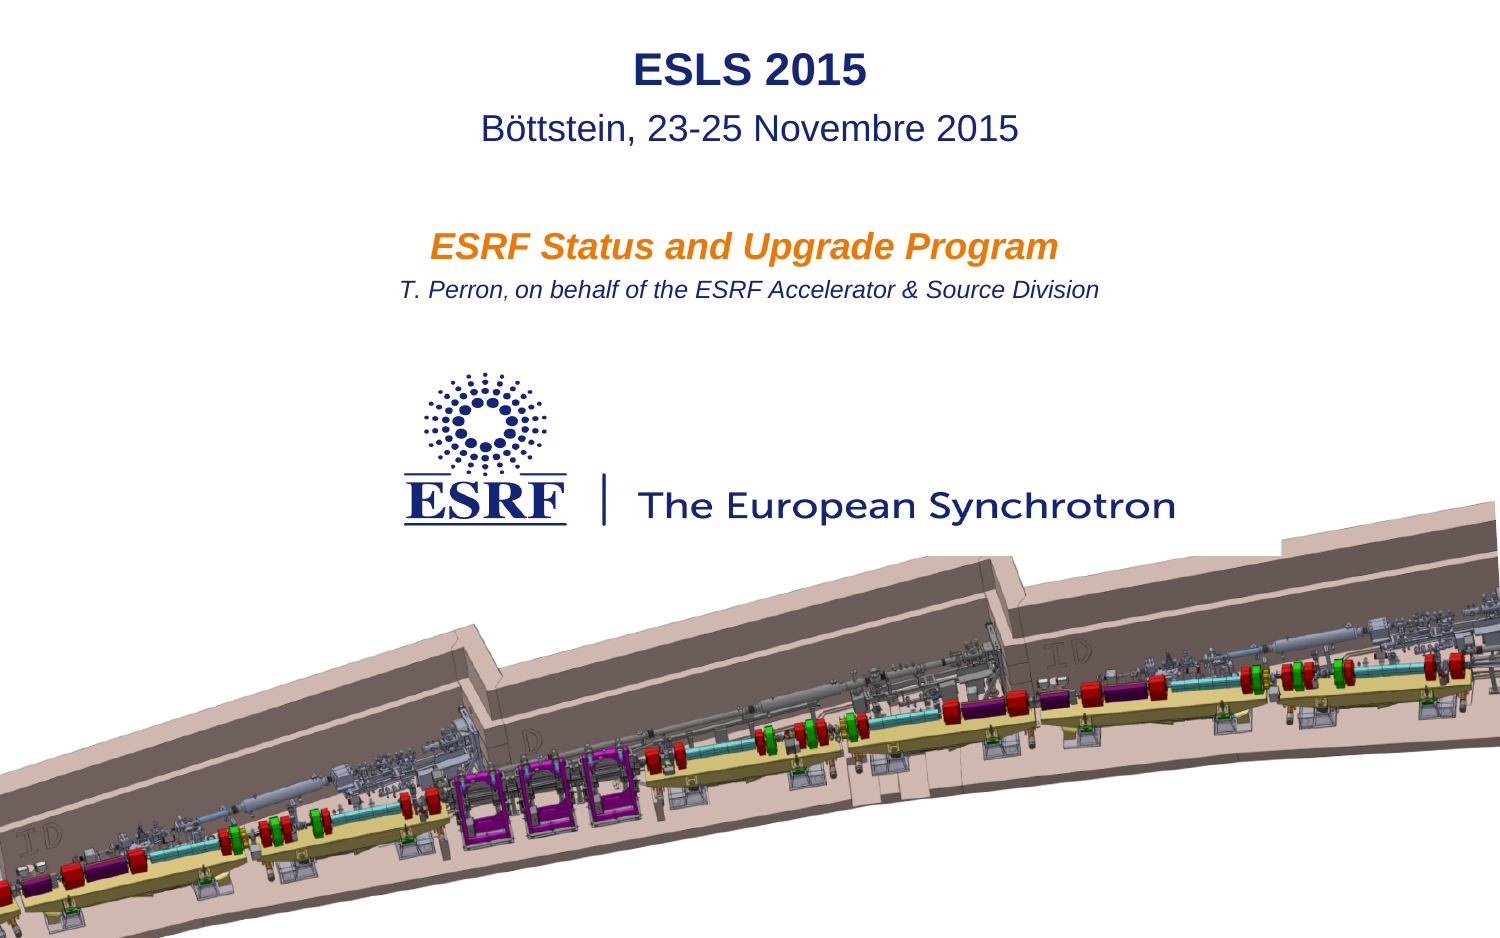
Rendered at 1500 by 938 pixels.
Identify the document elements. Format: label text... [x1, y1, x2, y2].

text_box ESRF Status and Upgrade Program T. Perron, on behalf of the ESRF Accelerator & Source Division [0, 183, 1500, 331]
text_box ESLS 2015 Böttstein, 23-25 Novembre 2015 [0, 31, 1500, 183]
picture [0, 354, 1500, 938]
